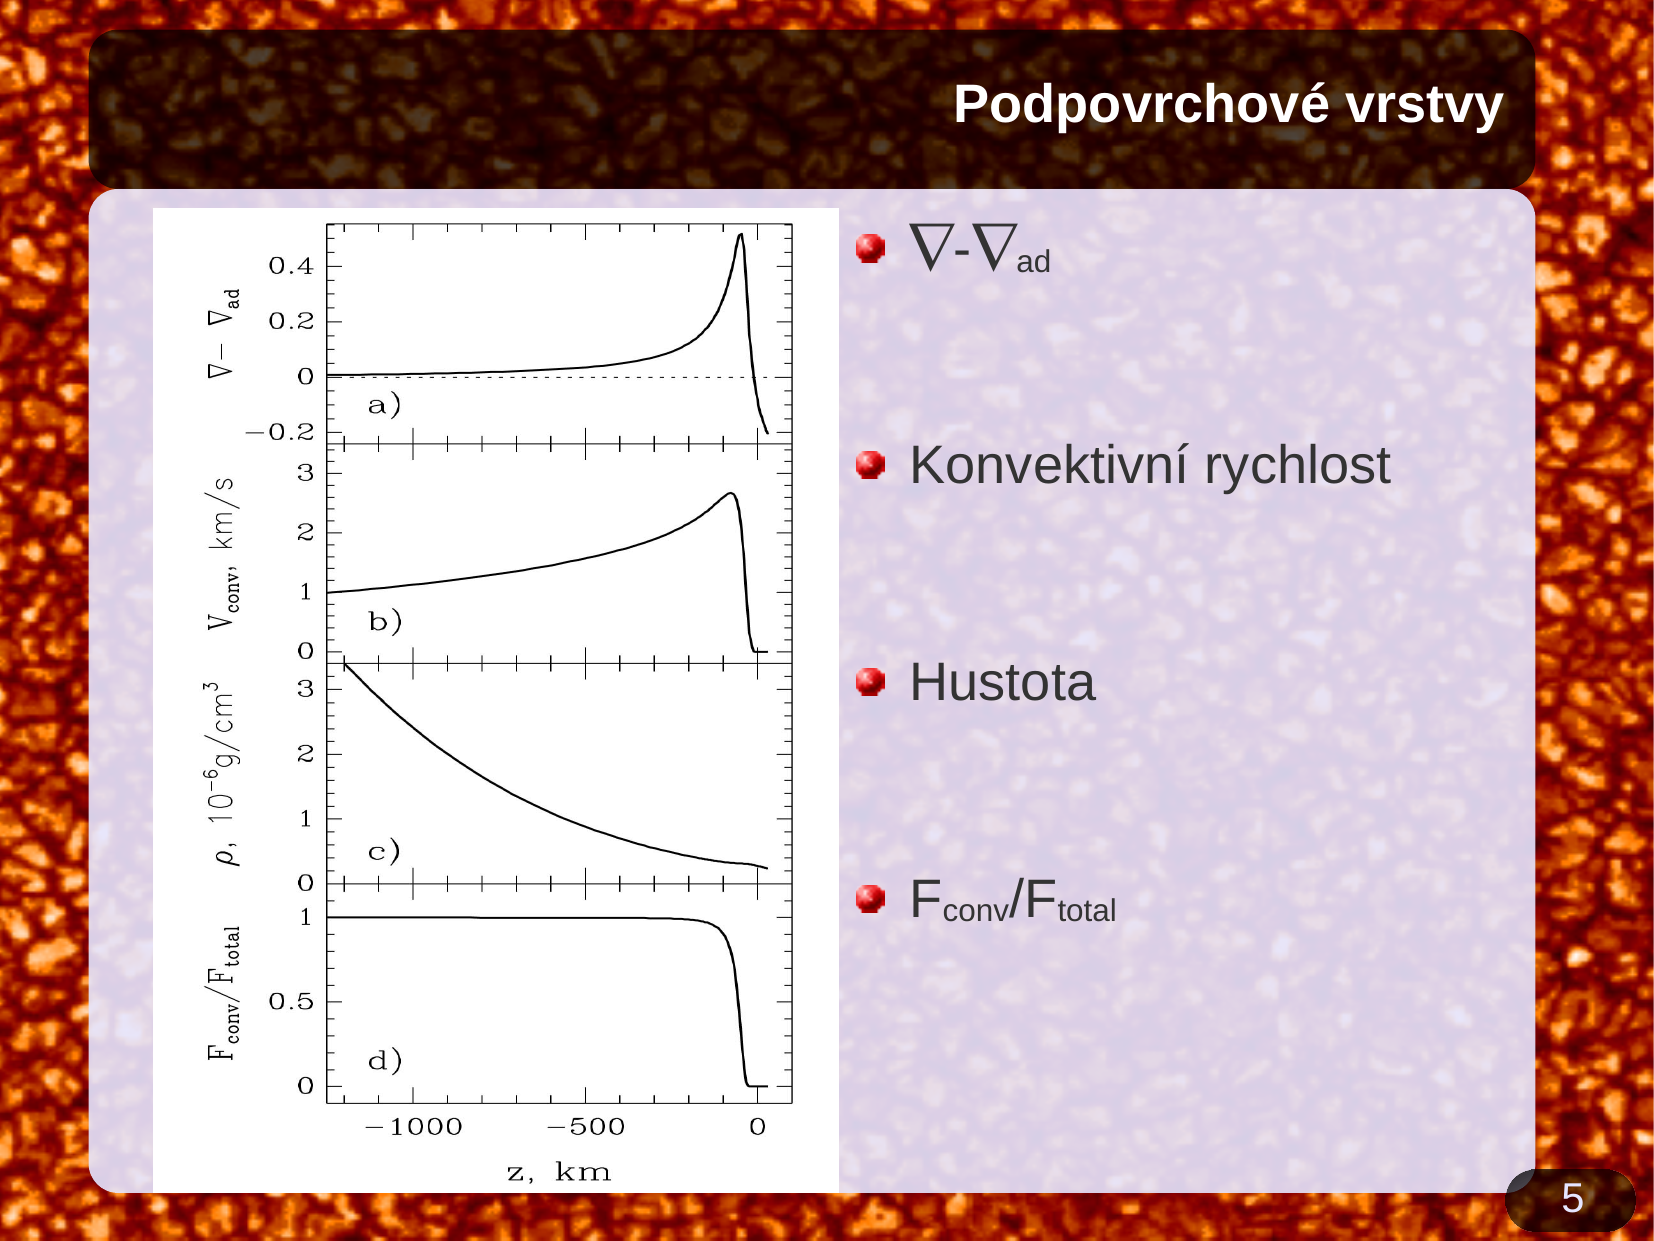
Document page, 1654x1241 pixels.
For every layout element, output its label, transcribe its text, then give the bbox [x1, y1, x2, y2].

picture [0, 0, 1654, 1241]
title Podpovrchové vrstvy [118, 59, 1506, 148]
list ∇-∇ad Konvektivní rychlost Hustota Fconv/Ftotal [856, 218, 1477, 1164]
